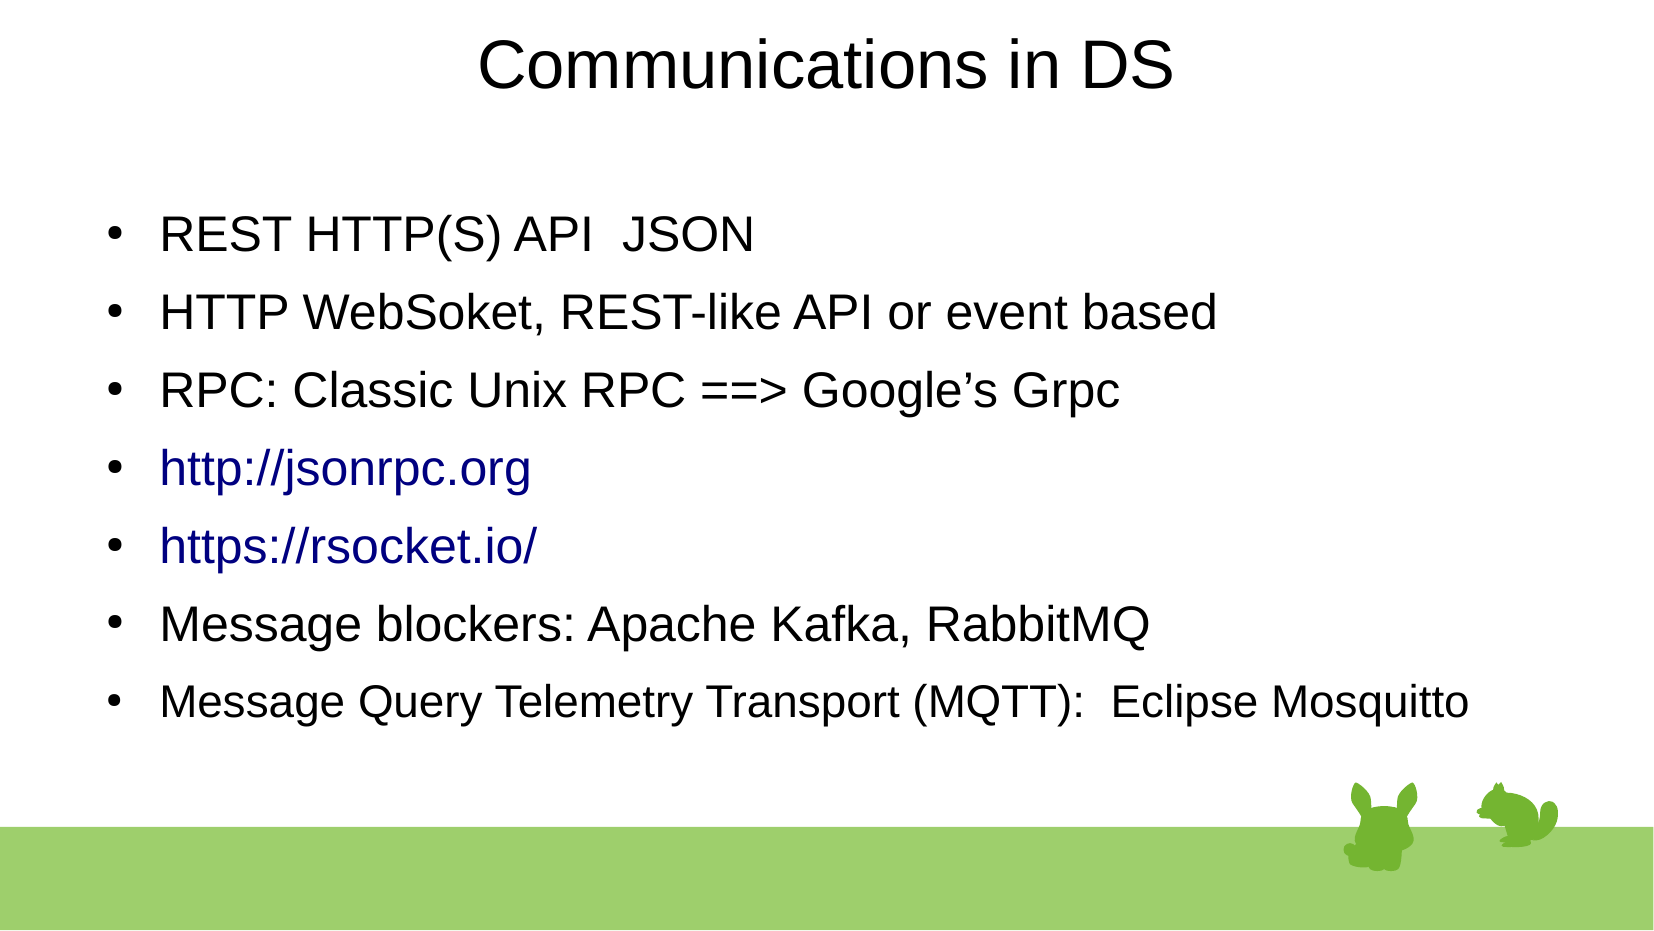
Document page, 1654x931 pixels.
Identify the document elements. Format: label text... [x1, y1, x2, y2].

list REST HTTP(S) API JSON HTTP WebSoket, REST-like API or event based RPC: Classic Unix RPC ==> Google’s Grpc http://jsonrpc.org https://rsocket.io/ Message blockers: Apache Kafka, RabbitMQ Message Query Telemetry Transport (MQTT): Eclipse Mosquitto [88, 206, 1565, 739]
title Communications in DS [88, 26, 1565, 181]
